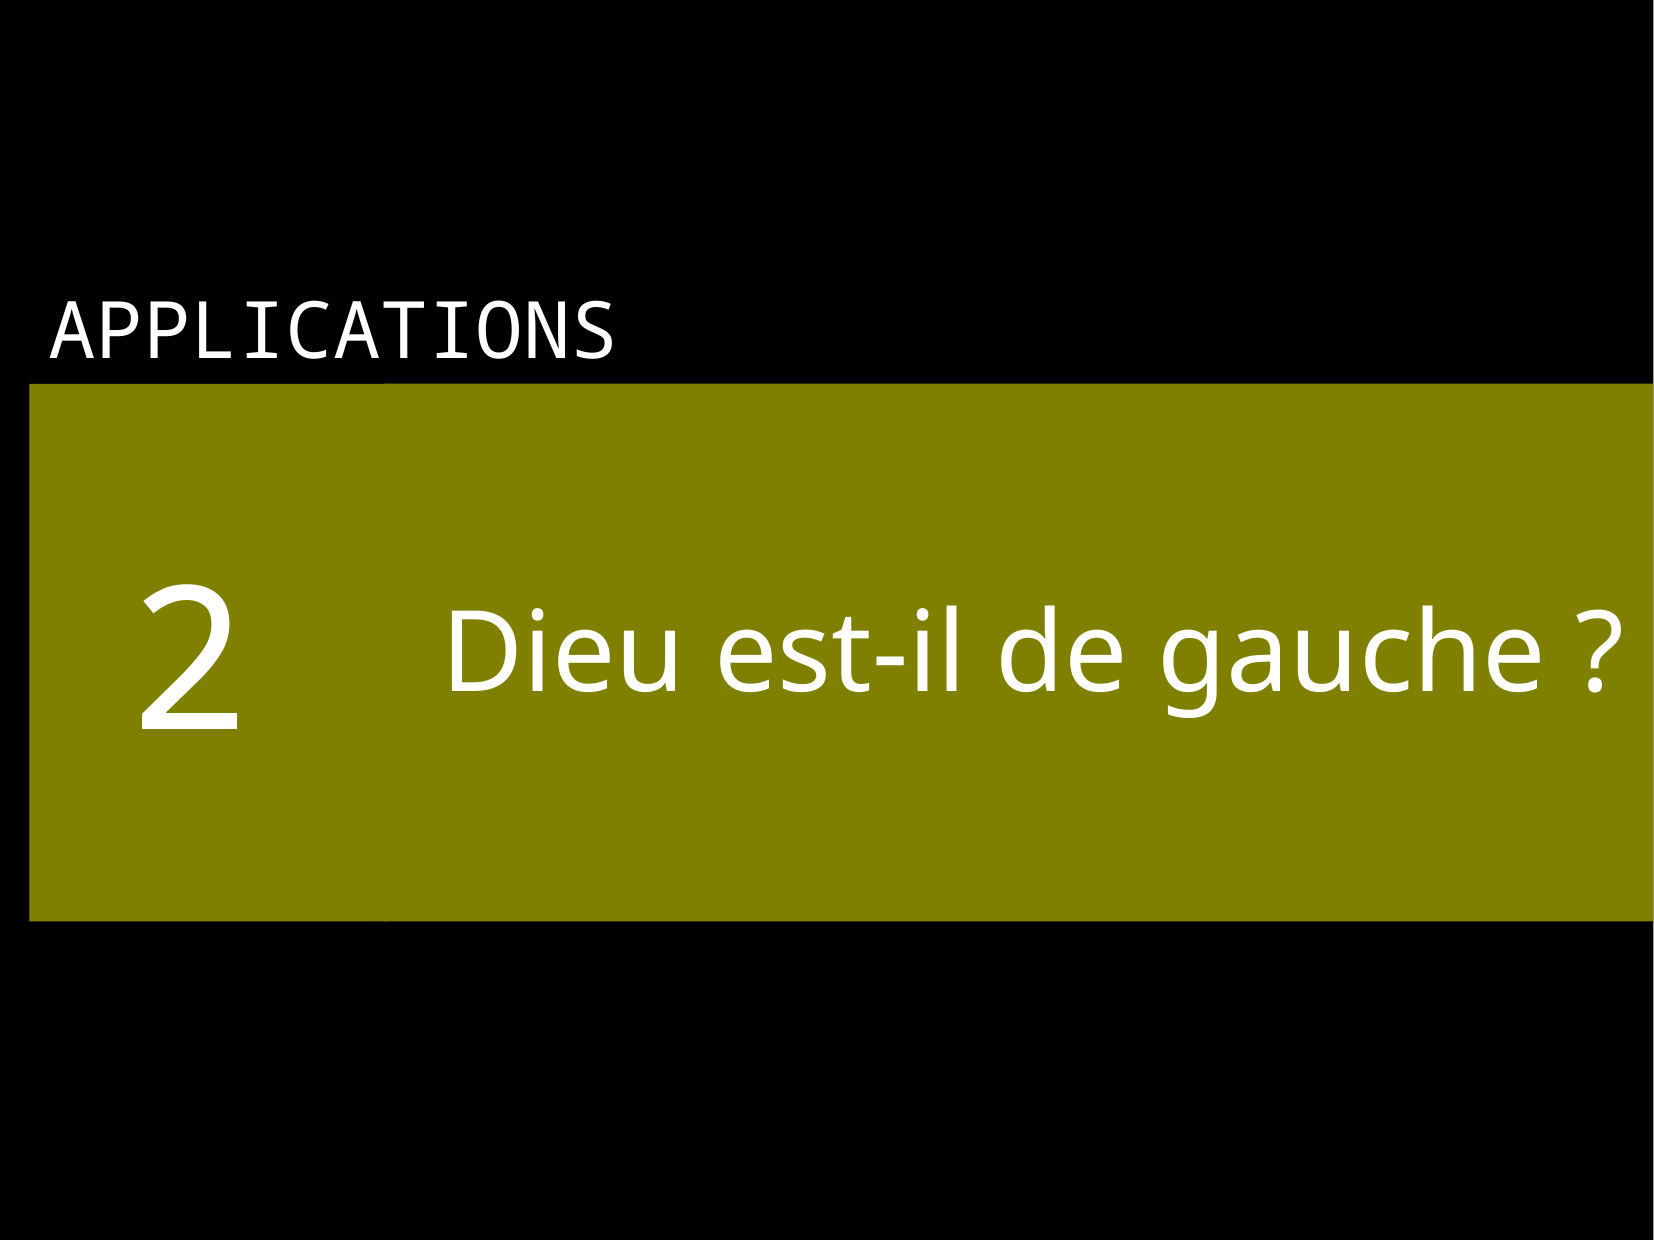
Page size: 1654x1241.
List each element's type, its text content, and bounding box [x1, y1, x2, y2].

text_box APPLICATIONS [33, 265, 1377, 390]
text_box 2 [114, 507, 254, 796]
text_box [29, 383, 383, 922]
text_box Dieu est-il de gauche ? [383, 383, 1654, 922]
